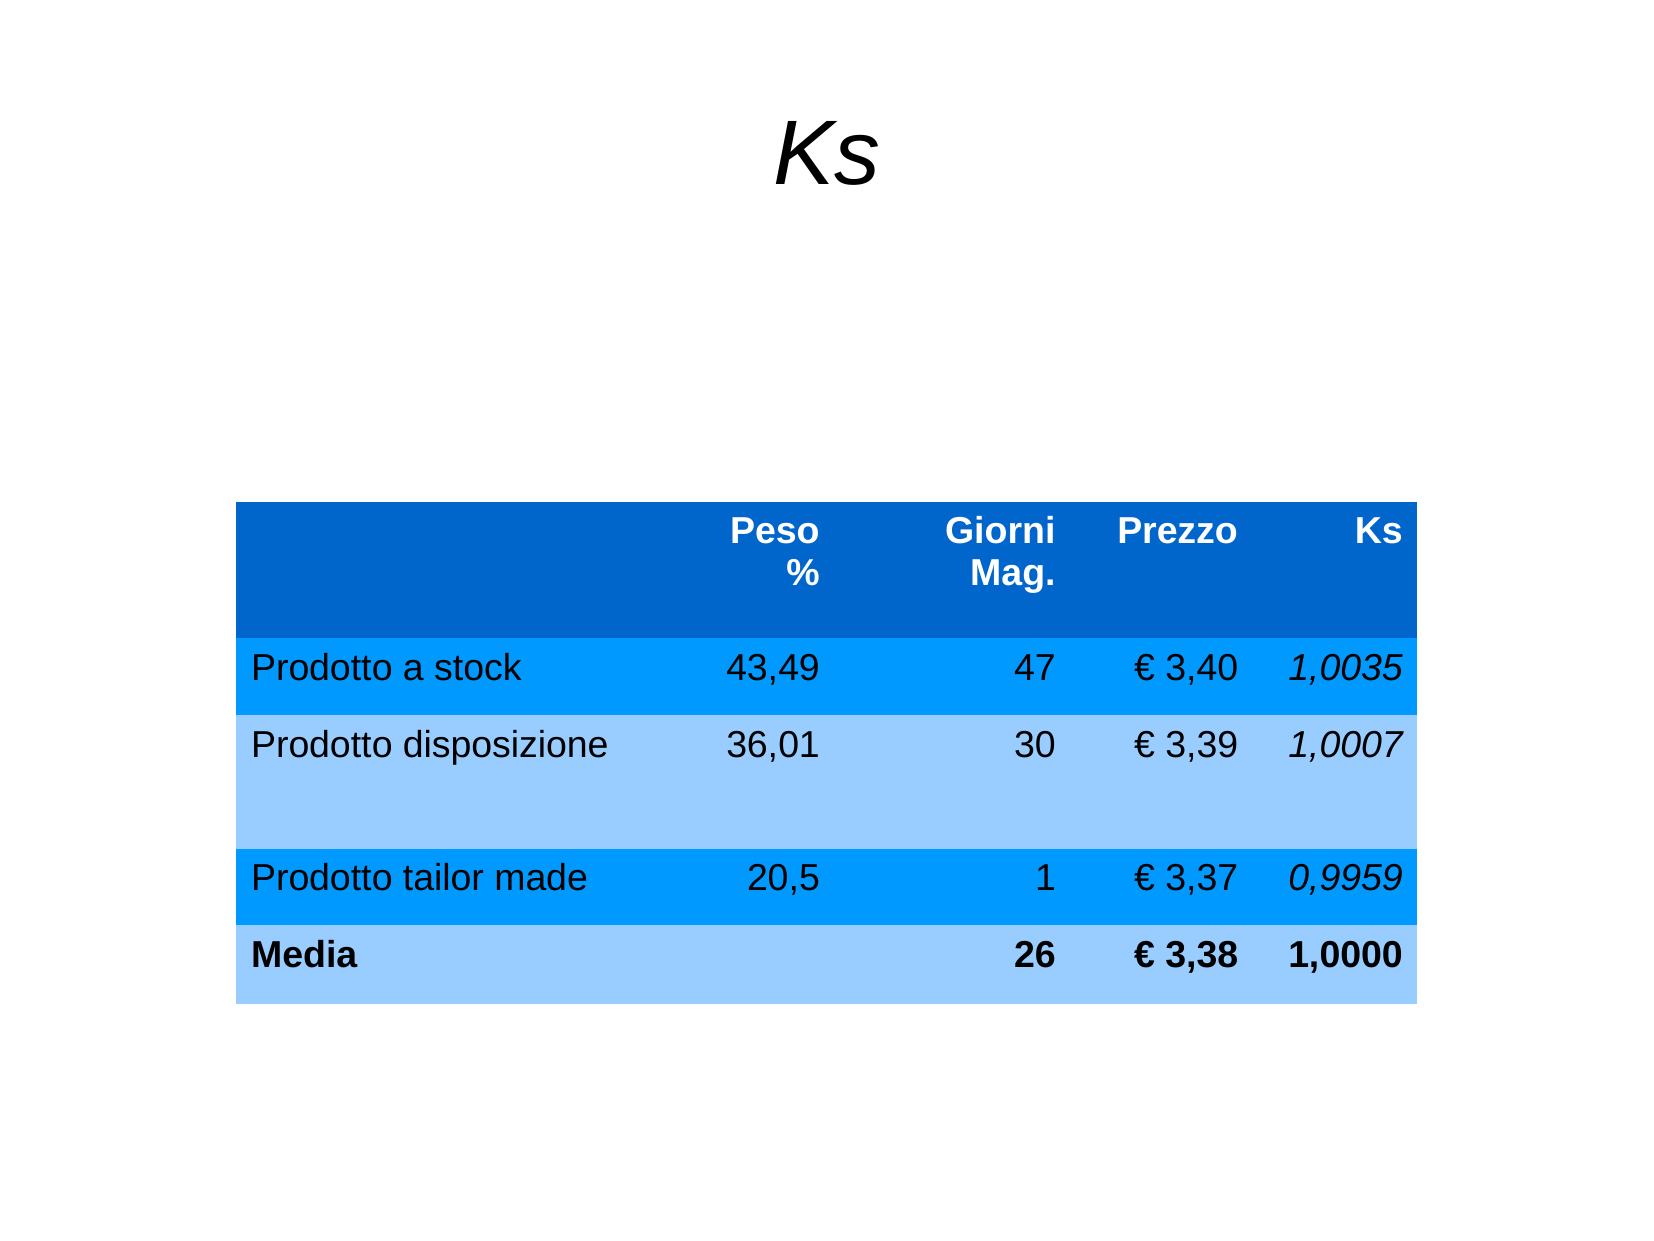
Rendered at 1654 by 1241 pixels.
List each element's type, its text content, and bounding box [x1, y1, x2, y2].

table_cell [700, 925, 834, 1004]
table_cell 47 [834, 638, 1070, 715]
table_cell € 3,37 [1070, 849, 1253, 925]
table_header Prezzo [1070, 502, 1253, 638]
table_cell 1,0007 [1253, 715, 1417, 849]
table_header Peso % [700, 502, 834, 638]
table_header Giorni Mag. [834, 502, 1070, 638]
table_cell 0,9959 [1253, 849, 1417, 925]
title Ks [82, 56, 1571, 250]
table_cell 36,01 [700, 715, 834, 849]
table_cell 30 [834, 715, 1070, 849]
table_cell € 3,39 [1070, 715, 1253, 849]
table_header Ks [1253, 502, 1417, 638]
table_cell 26 [834, 925, 1070, 1004]
table_cell 1,0000 [1253, 925, 1417, 1004]
table_cell 1,0035 [1253, 638, 1417, 715]
table_cell Prodotto disposizione [236, 715, 700, 849]
table_cell 43,49 [700, 638, 834, 715]
table_cell 1 [834, 849, 1070, 925]
table_header [236, 502, 700, 638]
table_cell Prodotto a stock [236, 638, 700, 715]
table_cell Prodotto tailor made [236, 849, 700, 925]
table_cell € 3,38 [1070, 925, 1253, 1004]
table_cell 20,5 [700, 849, 834, 925]
table_cell Media [236, 925, 700, 1004]
table_cell € 3,40 [1070, 638, 1253, 715]
